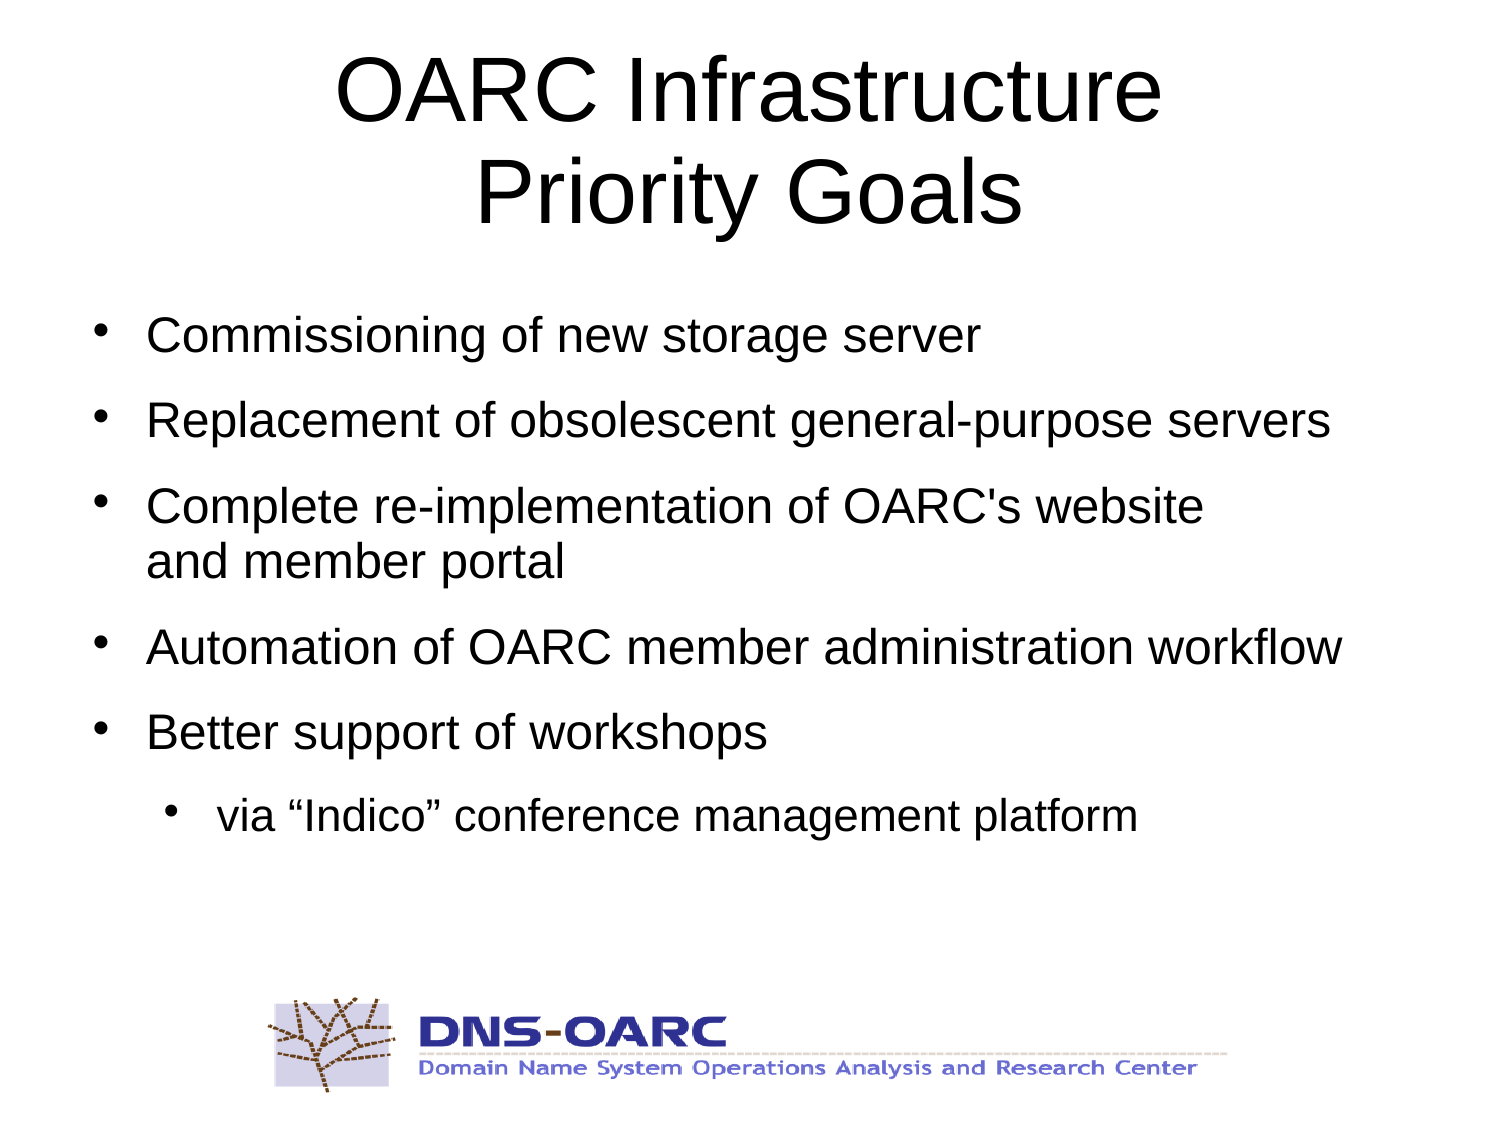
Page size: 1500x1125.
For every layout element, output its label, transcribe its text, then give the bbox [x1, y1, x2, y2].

list Commissioning of new storage server Replacement of obsolescent general-purpose servers Complete re-implementation of OARC's website and member portal Automation of OARC member administration workflow Better support of workshops via “Indico” conference management platform [75, 304, 1426, 958]
picture [214, 991, 1259, 1099]
title OARC Infrastructure Priority Goals [75, 33, 1426, 245]
